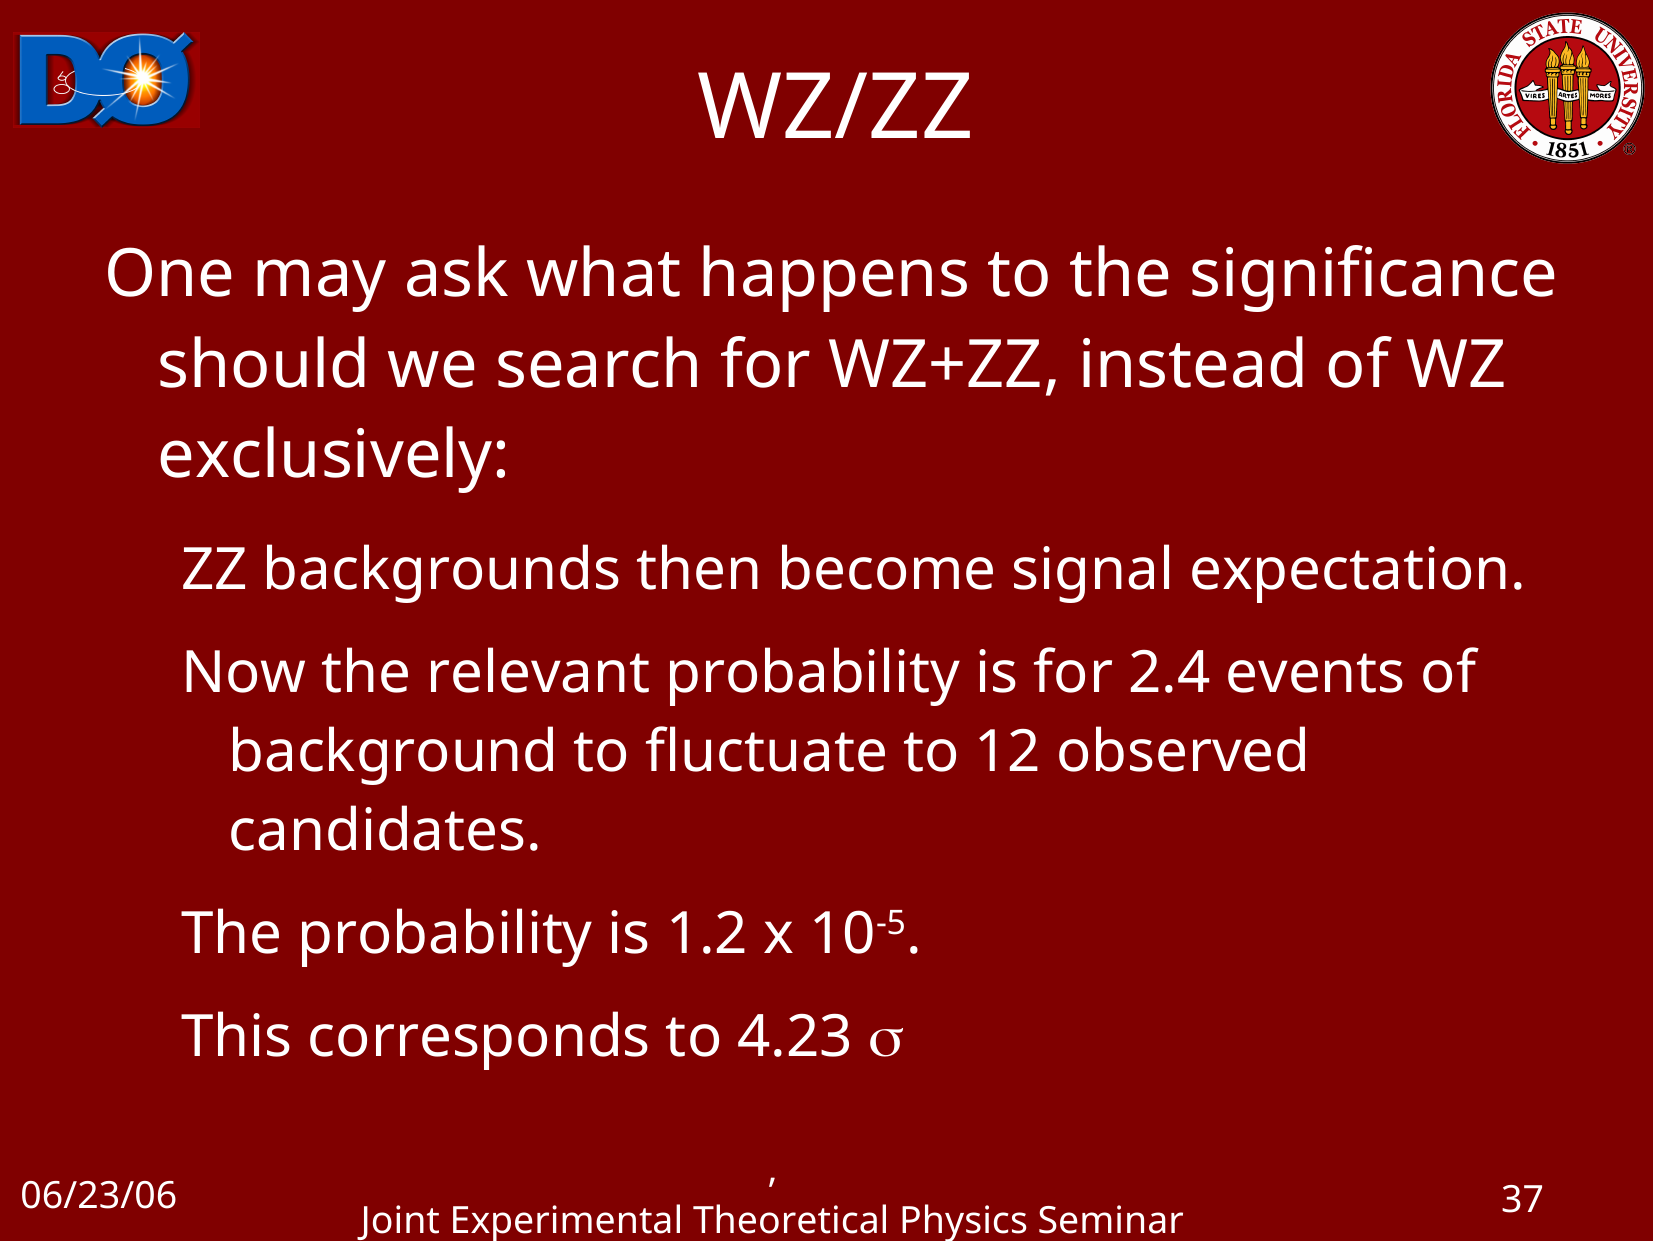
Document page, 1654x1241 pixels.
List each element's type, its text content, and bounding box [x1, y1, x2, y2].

list One may ask what happens to the significance should we search for WZ+ZZ, instead of WZ exclusively: ZZ backgrounds then become signal expectation. Now the relevant probability is for 2.4 events of background to fluctuate to 12 observed candidates. The probability is 1.2 x 10-5. This corresponds to 4.23 s [86, 225, 1575, 1044]
title WZ/ZZ [196, 0, 1475, 208]
picture [1489, 11, 1646, 165]
picture [13, 32, 196, 128]
